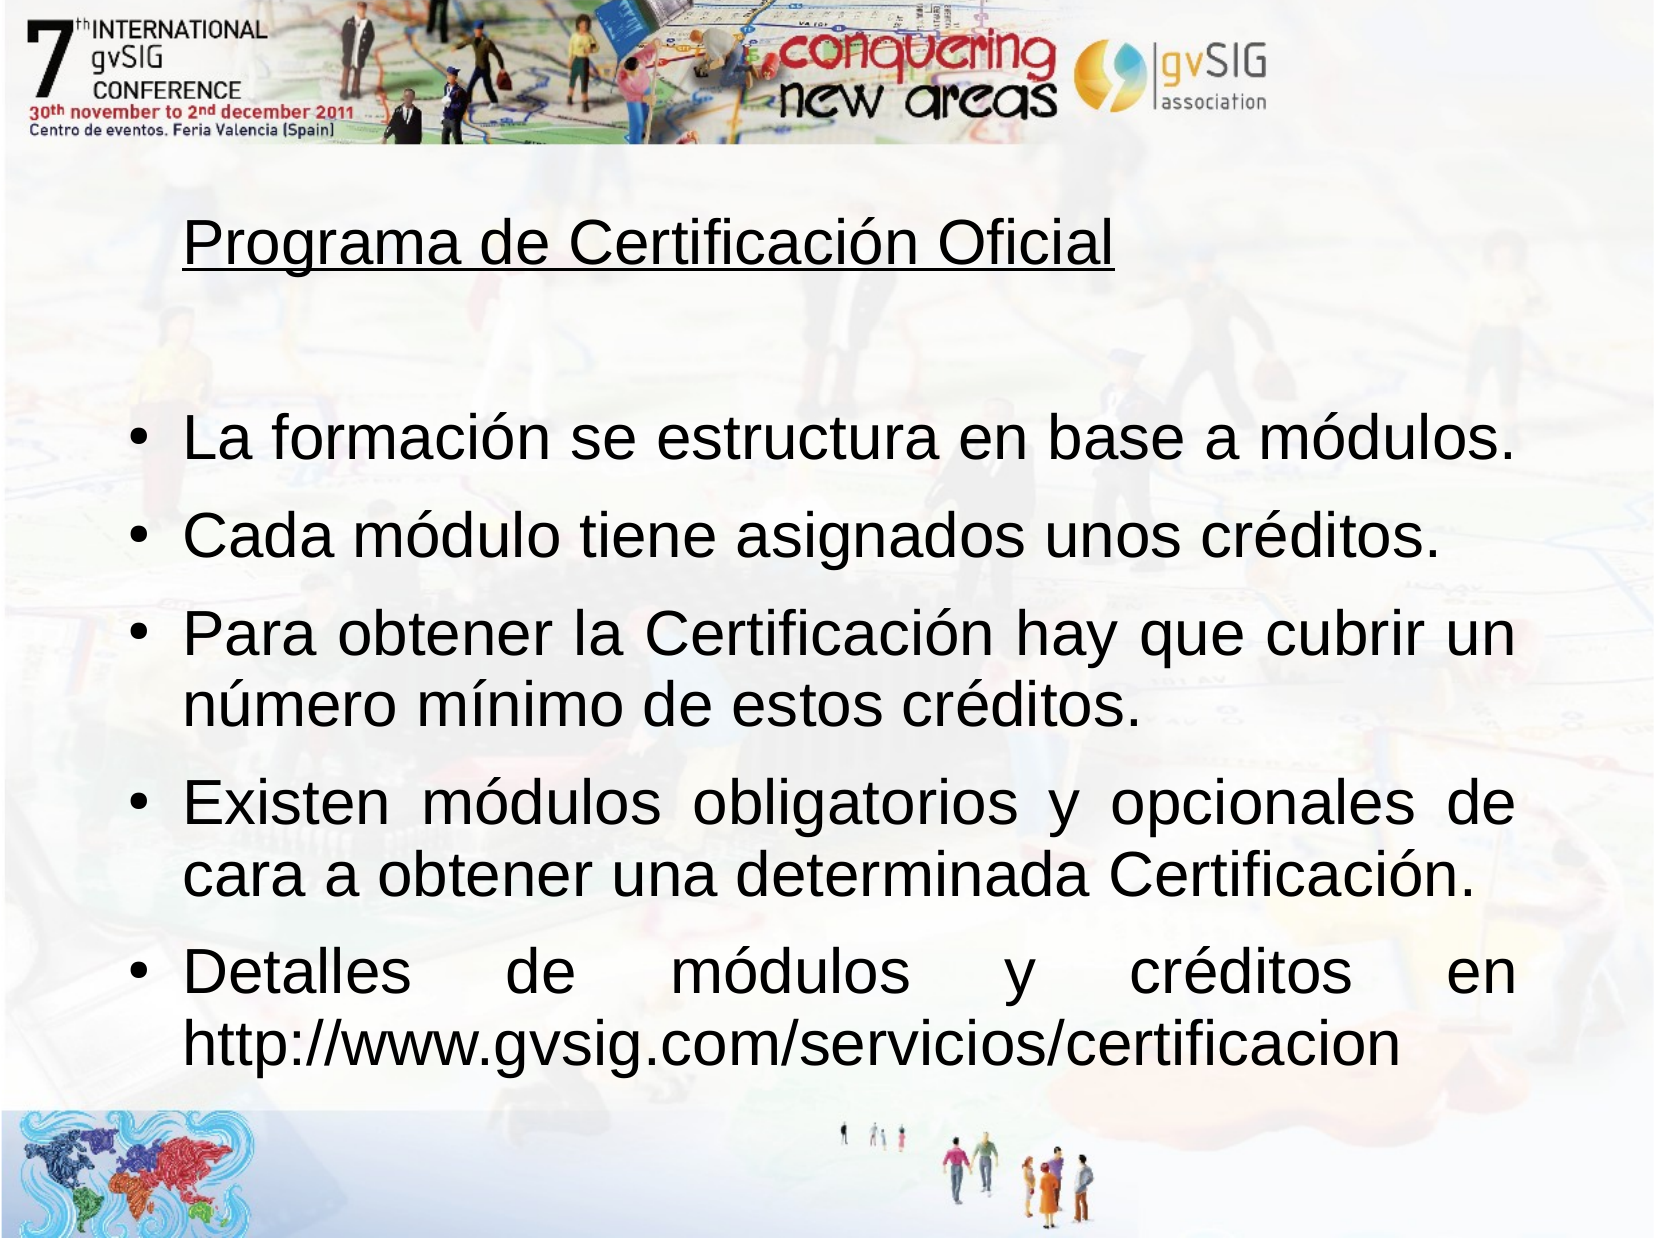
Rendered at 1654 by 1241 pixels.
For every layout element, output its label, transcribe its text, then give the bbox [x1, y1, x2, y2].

list Programa de Certificación Oficial La formación se estructura en base a módulos. Cada módulo tiene asignados unos créditos. Para obtener la Certificación hay que cubrir un número mínimo de estos créditos. Existen módulos obligatorios y opcionales de cara a obtener una determinada Certificación. Detalles de módulos y créditos en http://www.gvsig.com/servicios/certificacion [118, 206, 1518, 1093]
picture [1, 0, 1654, 1238]
